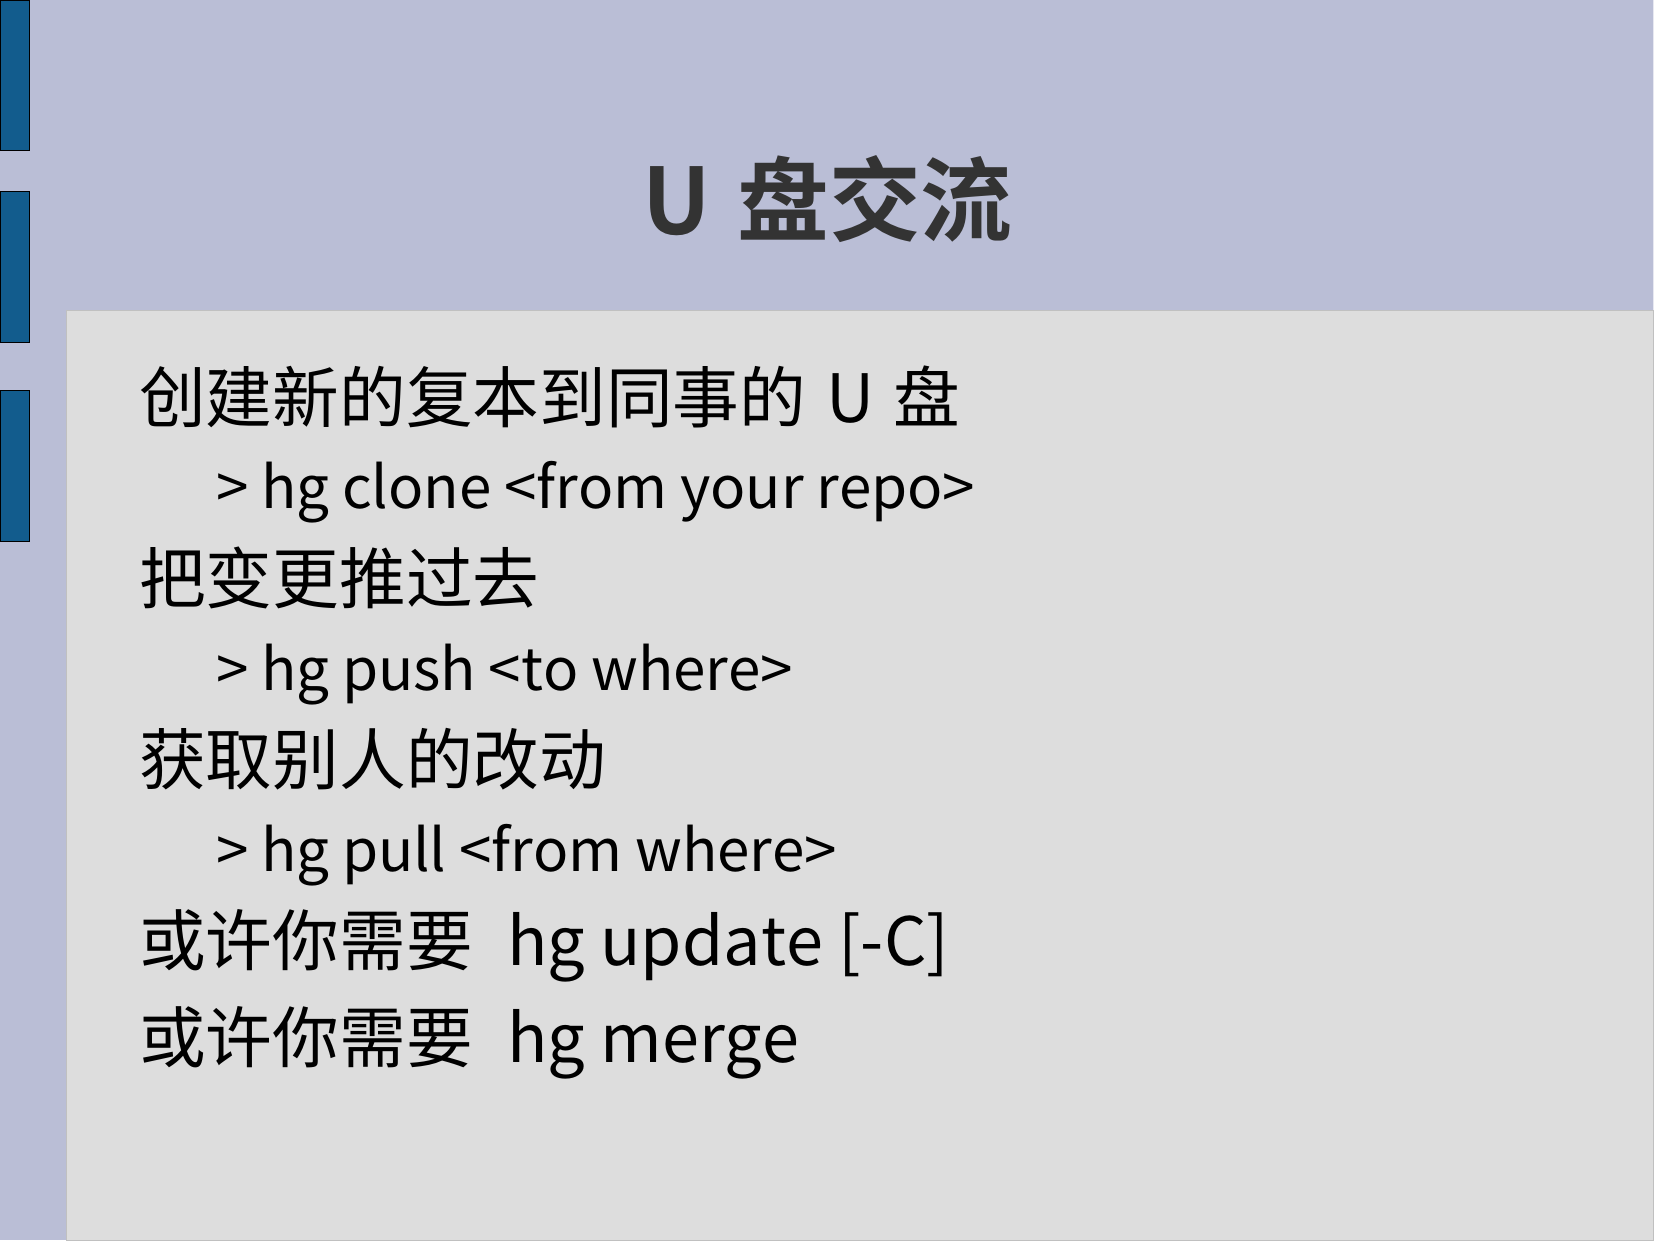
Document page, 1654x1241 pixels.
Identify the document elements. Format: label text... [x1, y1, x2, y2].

title U盘交流 [121, 91, 1534, 299]
list 创建新的复本到同事的U盘 > hg clone <from your repo> 把变更推过去 > hg push <to where> 获取别人的改动 > hg pull <from where> 或许你需要 hg update [-C] 或许你需要 hg merge [121, 344, 1534, 1127]
